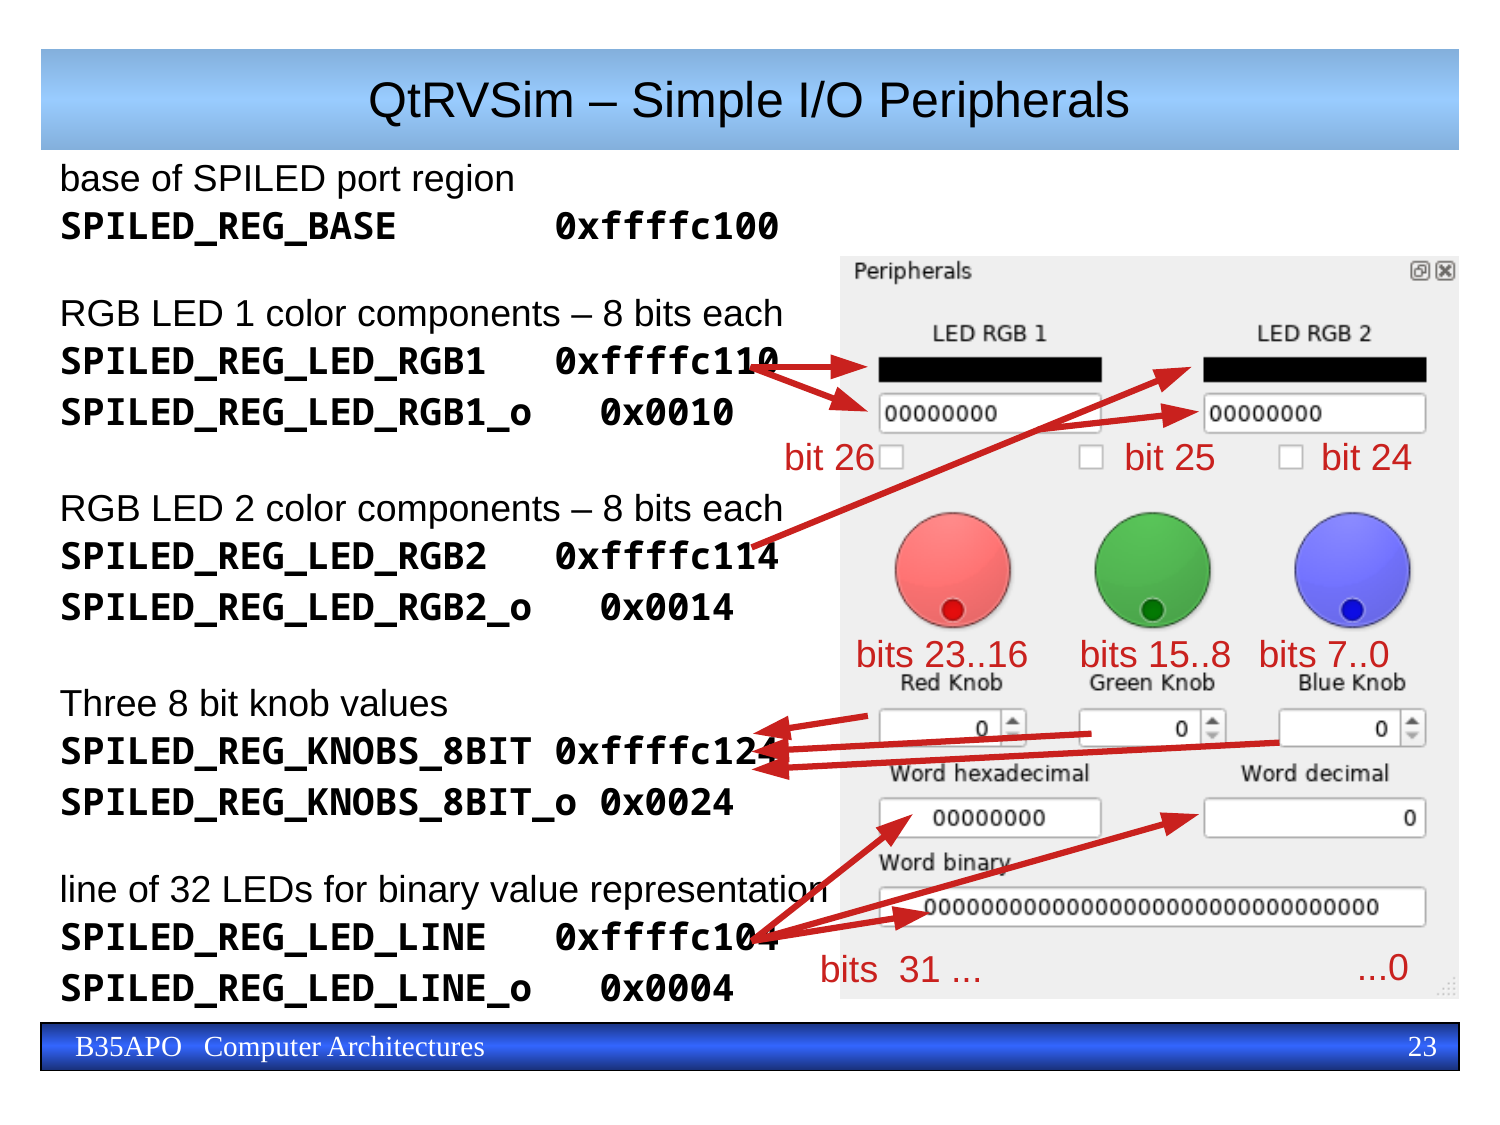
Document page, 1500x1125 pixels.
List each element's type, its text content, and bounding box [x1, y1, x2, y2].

text_box ...0 [1342, 939, 1441, 1039]
text_box bit 24 [1306, 429, 1450, 487]
text_box bit 26 [769, 429, 913, 487]
text_box base of SPILED port region SPILED_REG_BASE 0xffffc100 RGB LED 1 color components – 8 bits each SPILED_REG_LED_RGB1 0xffffc110 SPILED_REG_LED_RGB1_o 0x0010 RGB LED 2 color components – 8 bits each SPILED_REG_LED_RGB2 0xffffc114 SPILED_REG_LED_RGB2_o 0x0014 Three 8 bit knob values SPILED_REG_KNOBS_8BIT 0xffffc124 SPILED_REG_KNOBS_8BIT_o 0x0024 line of 32 LEDs for binary value representation SPILED_REG_LED_LINE 0xffffc104 SPILED_REG_LED_LINE_o 0x0004 [44, 150, 1468, 1028]
text_box bits 15..8 [1064, 625, 1243, 725]
text_box bits 31 ... [805, 941, 1047, 1040]
title QtRVSim – Simple I/O Peripherals [41, 49, 1459, 150]
text_box bits 23..16 [841, 625, 1064, 725]
text_box bits 7..0 [1243, 625, 1468, 725]
text_box bit 25 [1109, 429, 1253, 487]
